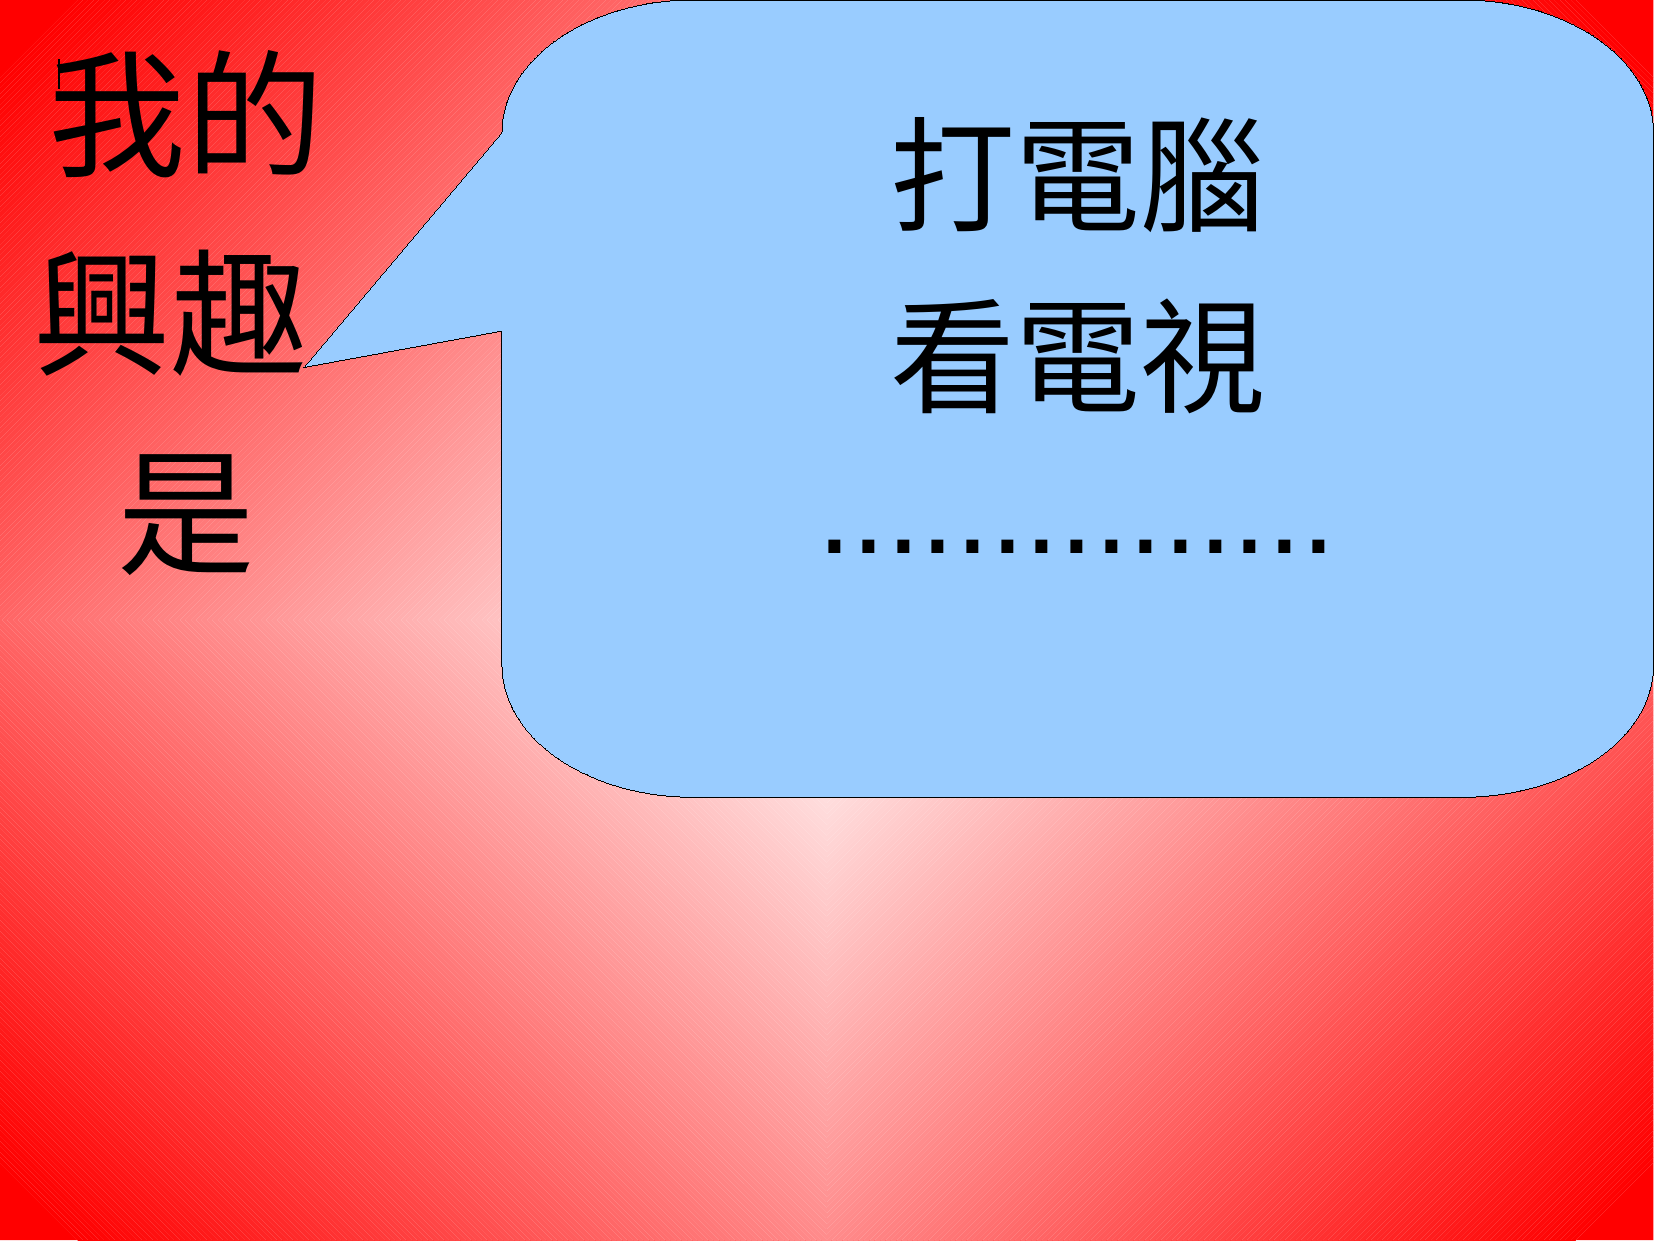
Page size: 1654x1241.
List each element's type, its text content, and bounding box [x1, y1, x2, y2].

text_box 我的興趣 是 [0, 0, 373, 511]
text_box 打電腦 看電視 ............... [303, 0, 1654, 798]
